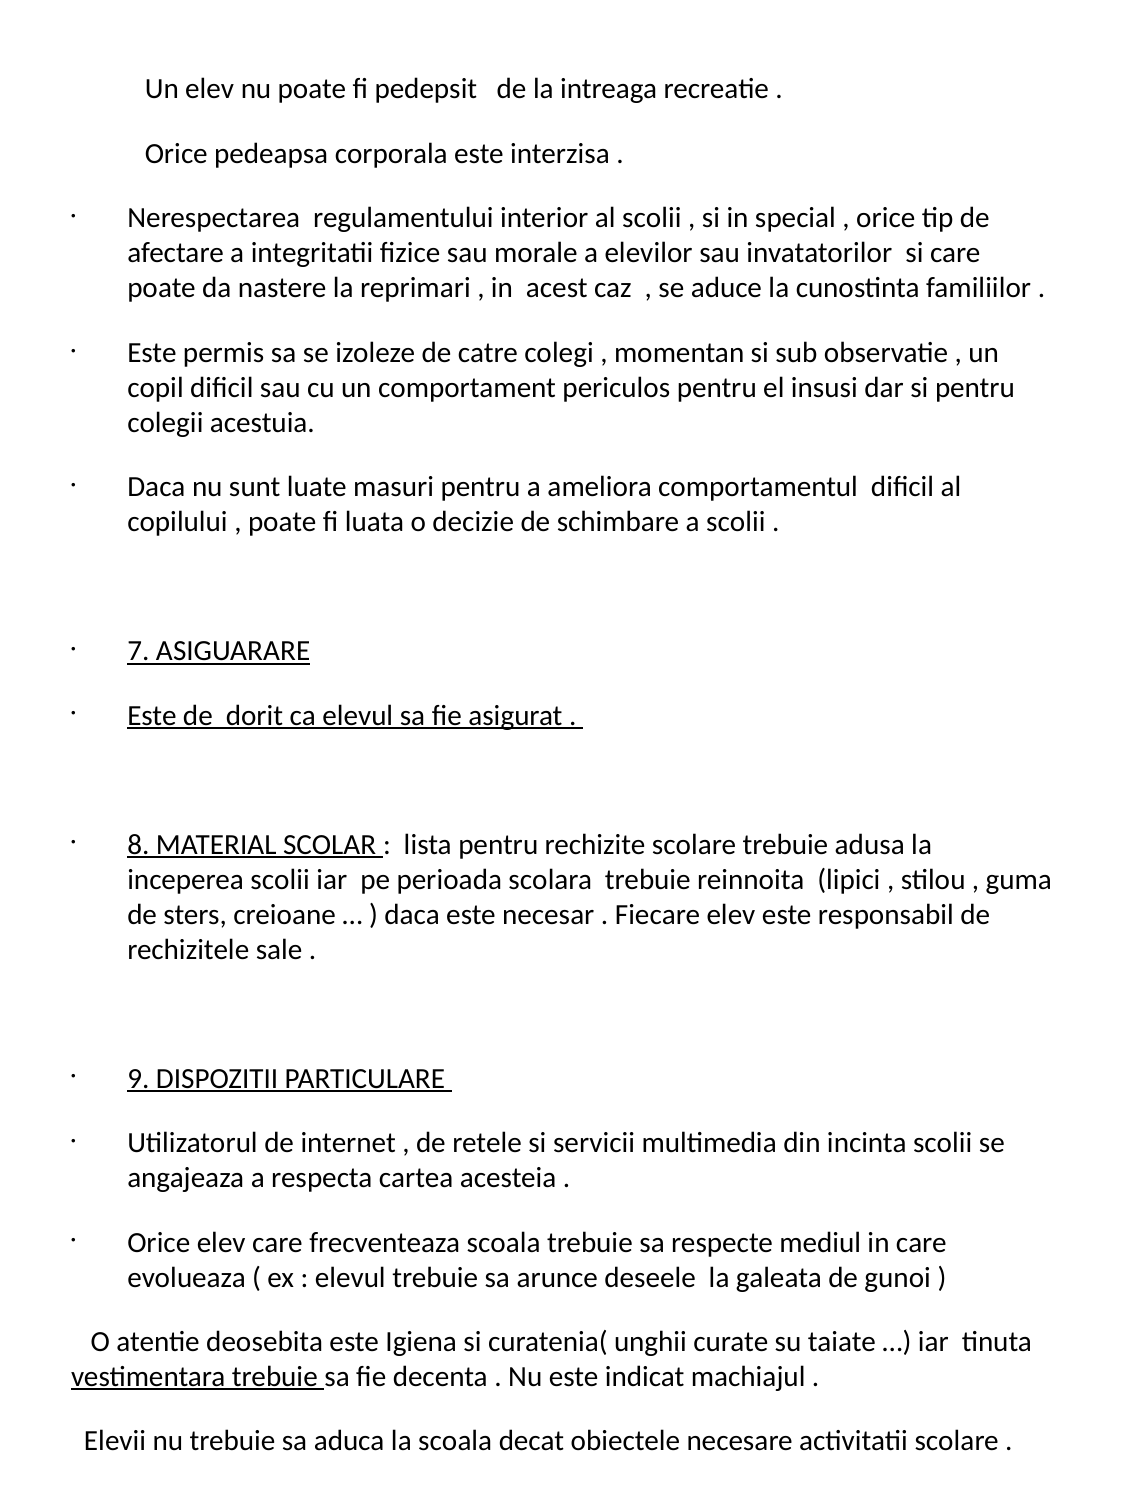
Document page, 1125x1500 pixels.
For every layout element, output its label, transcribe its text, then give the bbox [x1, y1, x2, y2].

list Un elev nu poate fi pedepsit de la intreaga recreatie . Orice pedeapsa corporala este interzisa . Nerespectarea regulamentului interior al scolii , si in special , orice tip de afectare a integritatii fizice sau morale a elevilor sau invatatorilor si care poate da nastere la reprimari , in acest caz , se aduce la cunostinta familiilor . Este permis sa se izoleze de catre colegi , momentan si sub observatie , un copil dificil sau cu un comportament periculos pentru el insusi dar si pentru colegii acestuia. Daca nu sunt luate masuri pentru a ameliora comportamentul dificil al copilului , poate fi luata o decizie de schimbare a scolii . 7. ASIGUARARE Este de dorit ca elevul sa fie asigurat . 8. MATERIAL SCOLAR : lista pentru rechizite scolare trebuie adusa la inceperea scolii iar pe perioada scolara trebuie reinnoita (lipici , stilou , guma de sters, creioane … ) daca este necesar . Fiecare elev este responsabil de rechizitele sale . 9. DISPOZITII PARTICULARE Utilizatorul de internet , de retele si servicii multimedia din incinta scolii se angajeaza a respecta cartea acesteia . Orice elev care frecventeaza scoala trebuie sa respecte mediul in care evolueaza ( ex : elevul trebuie sa arunce deseele la galeata de gunoi ) O atentie deosebita este Igiena si curatenia( unghii curate su taiate …) iar tinuta vestimentara trebuie sa fie decenta . Nu este indicat machiajul . Elevii nu trebuie sa aduca la scoala decat obiectele necesare activitatii scolare . [56, 62, 1069, 1400]
